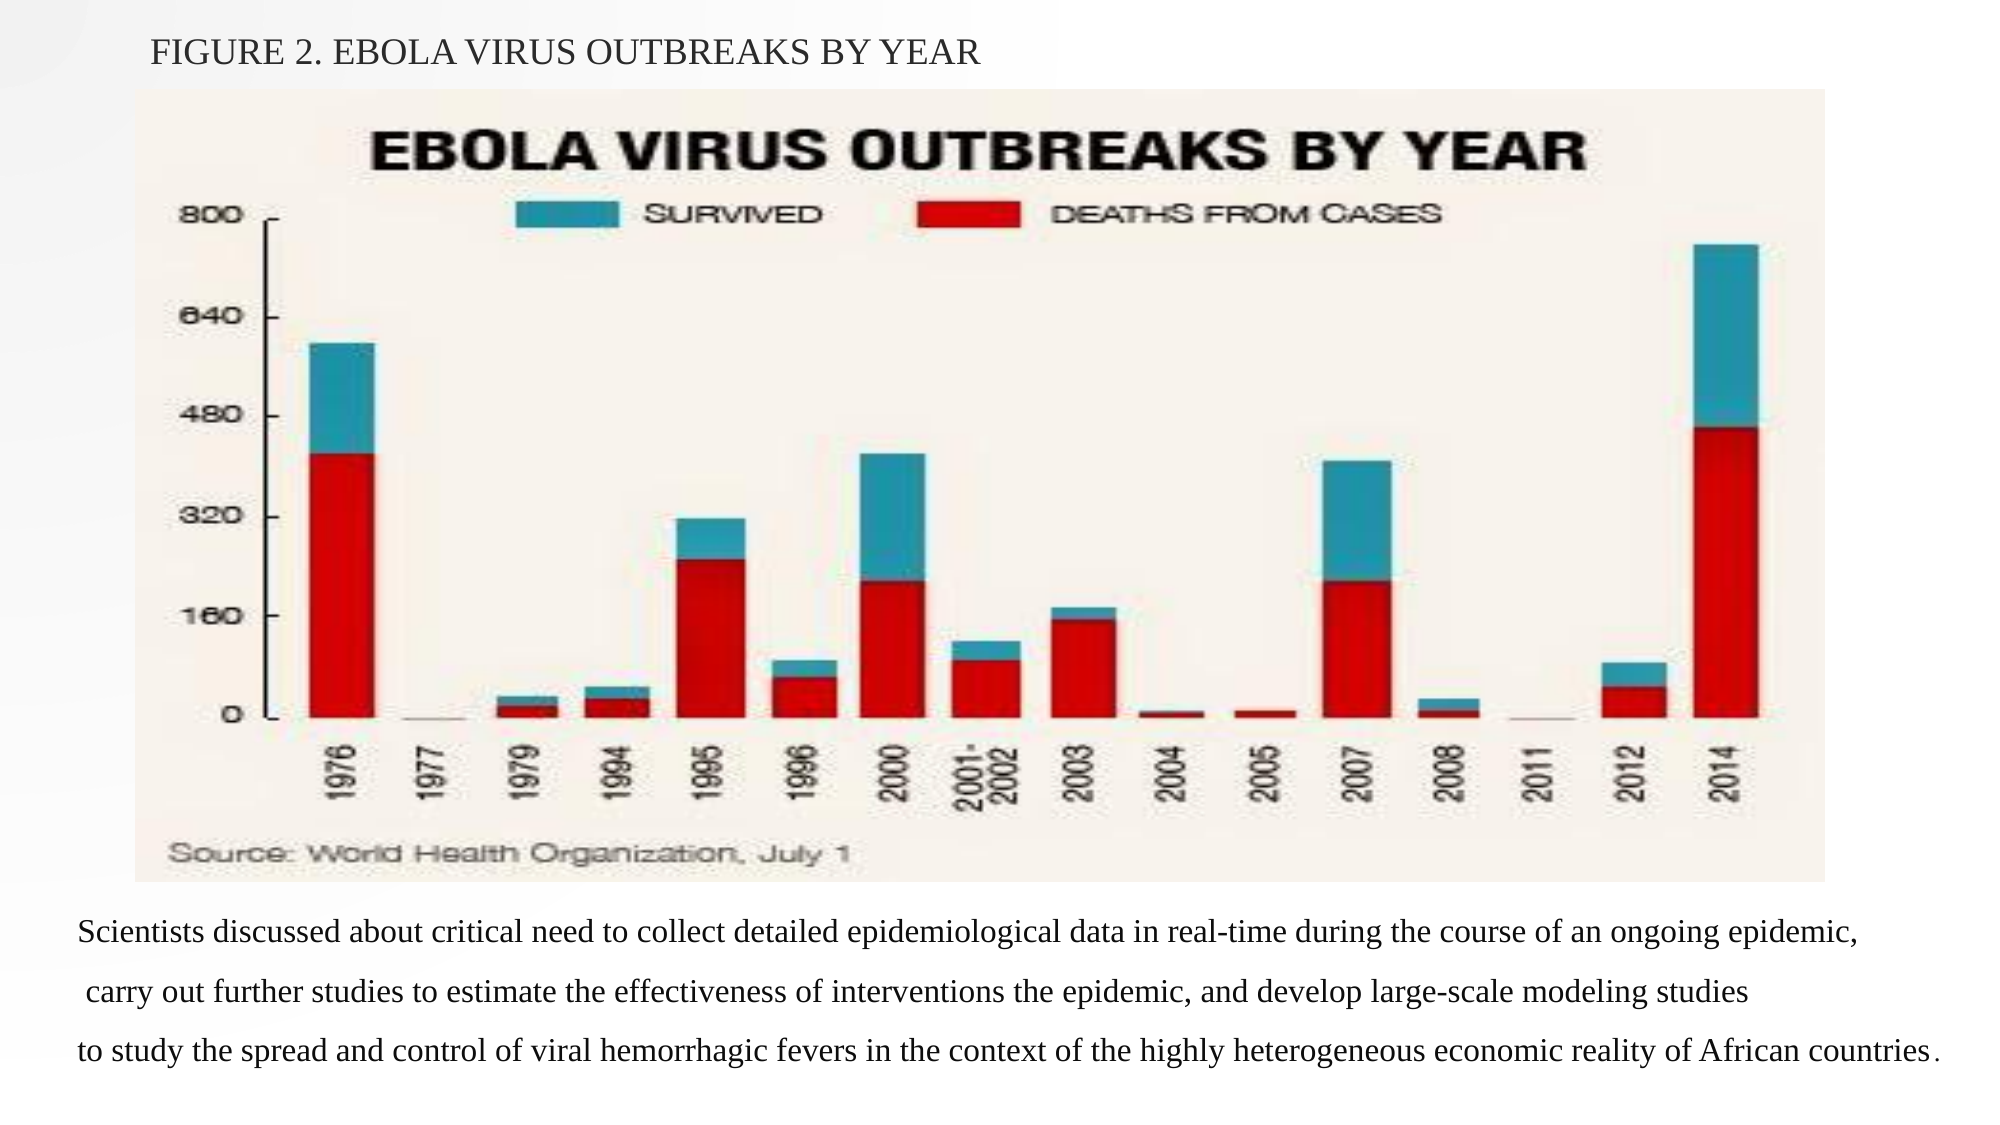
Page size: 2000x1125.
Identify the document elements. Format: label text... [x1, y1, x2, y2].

picture [135, 90, 1825, 881]
title Figure 2. Ebola Virus Outbreaks by year [135, 19, 1736, 89]
text_box Scientists discussed about critical need to collect detailed epidemiological data in real-time during the course of an ongoing epidemic, carry out further studies to estimate the effectiveness of interventions the epidemic, and develop large-scale modeling studies to study the spread and control of viral hemorrhagic fevers in the context of the highly heterogeneous economic reality of African countries. [62, 881, 1964, 1076]
